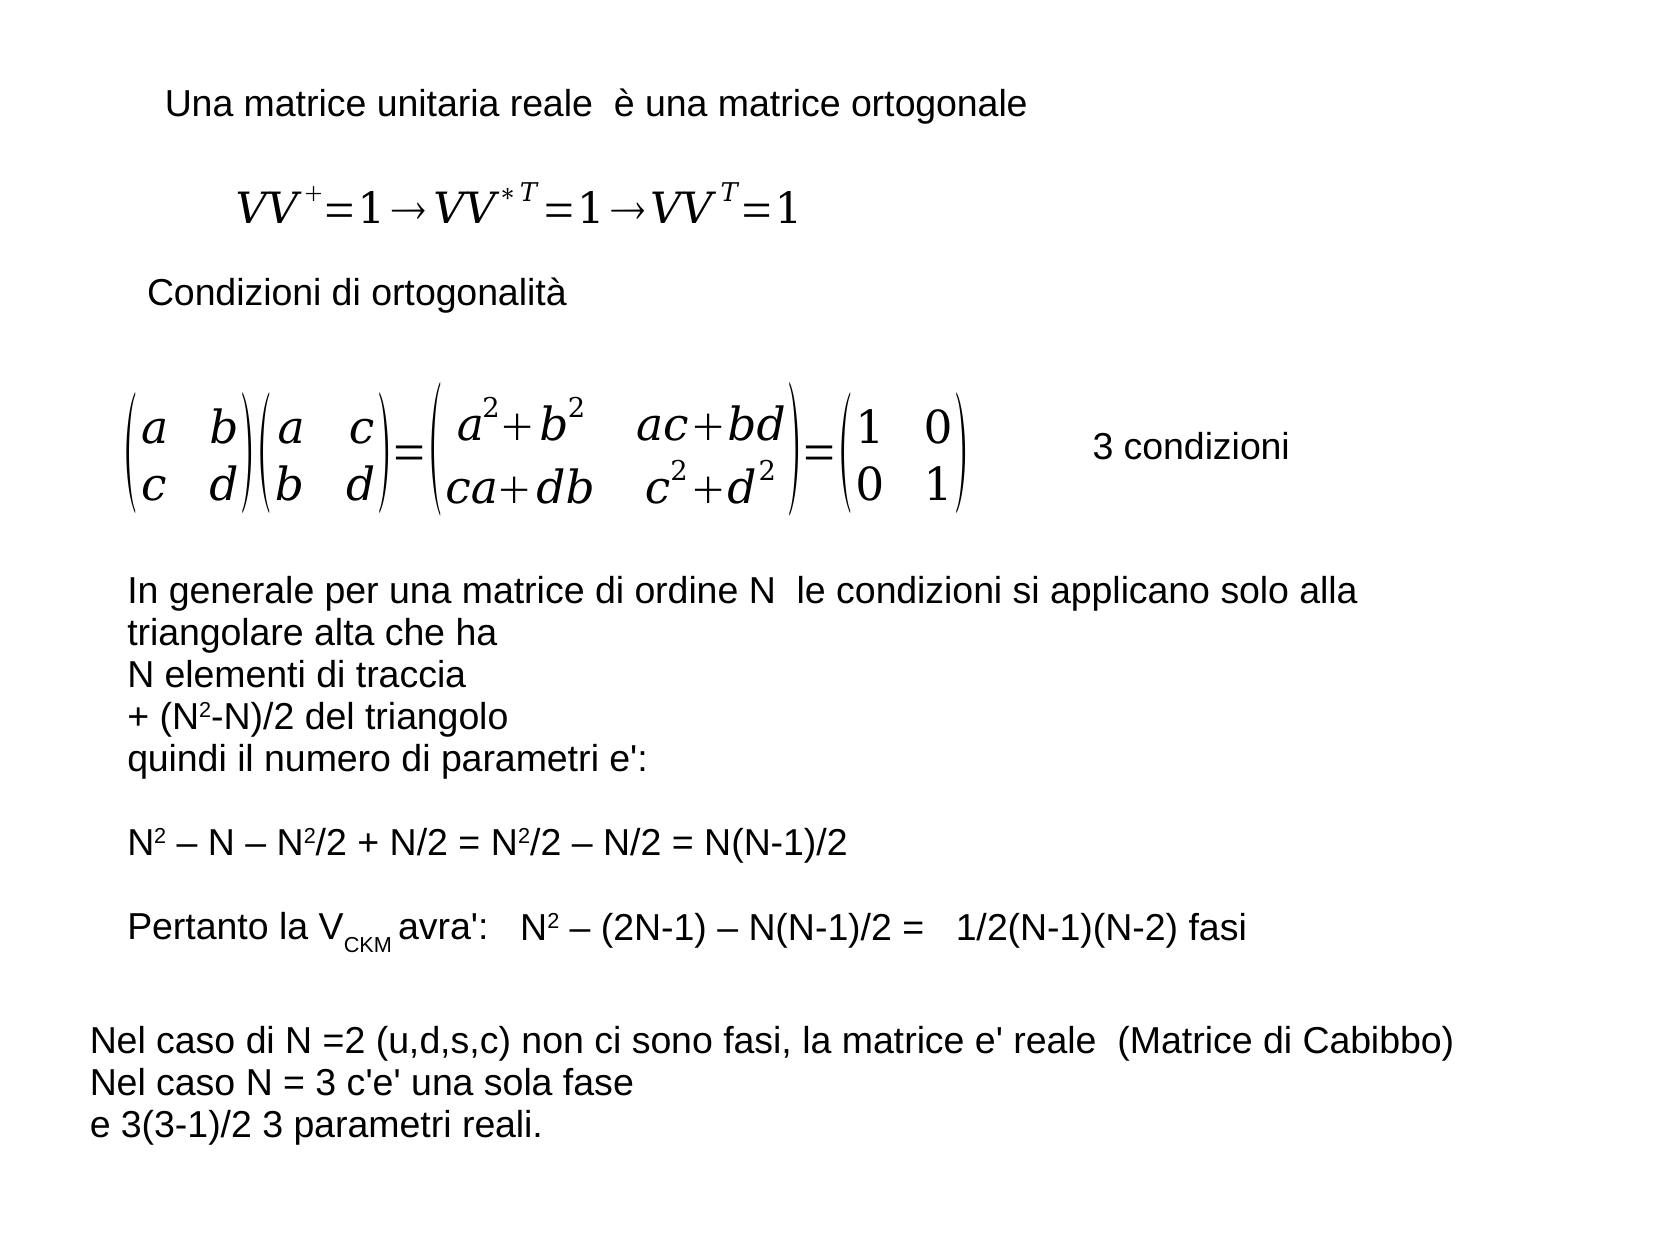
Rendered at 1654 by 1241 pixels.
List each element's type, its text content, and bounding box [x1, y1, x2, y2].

text_box Nel caso di N =2 (u,d,s,c) non ci sono fasi, la matrice e' reale (Matrice di Cabibbo) Nel caso N = 3 c'e' una sola fase e 3(3-1)/2 3 parametri reali. [75, 1012, 1538, 1154]
chart [112, 380, 980, 520]
text_box 3 condizioni [1077, 418, 1416, 476]
chart [224, 176, 813, 234]
text_box Una matrice unitaria reale è una matrice ortogonale [150, 75, 1426, 132]
text_box N2 – (2N-1) – N(N-1)/2 = 1/2(N-1)(N-2) fasi [505, 899, 1576, 957]
text_box Condizioni di ortogonalità [132, 263, 1408, 321]
text_box In generale per una matrice di ordine N le condizioni si applicano solo alla triangolare alta che ha N elementi di traccia + (N2-N)/2 del triangolo quindi il numero di parametri e': N2 – N – N2/2 + N/2 = N2/2 – N/2 = N(N-1)/2 Pertanto la VCKM avra': [112, 562, 1501, 1012]
